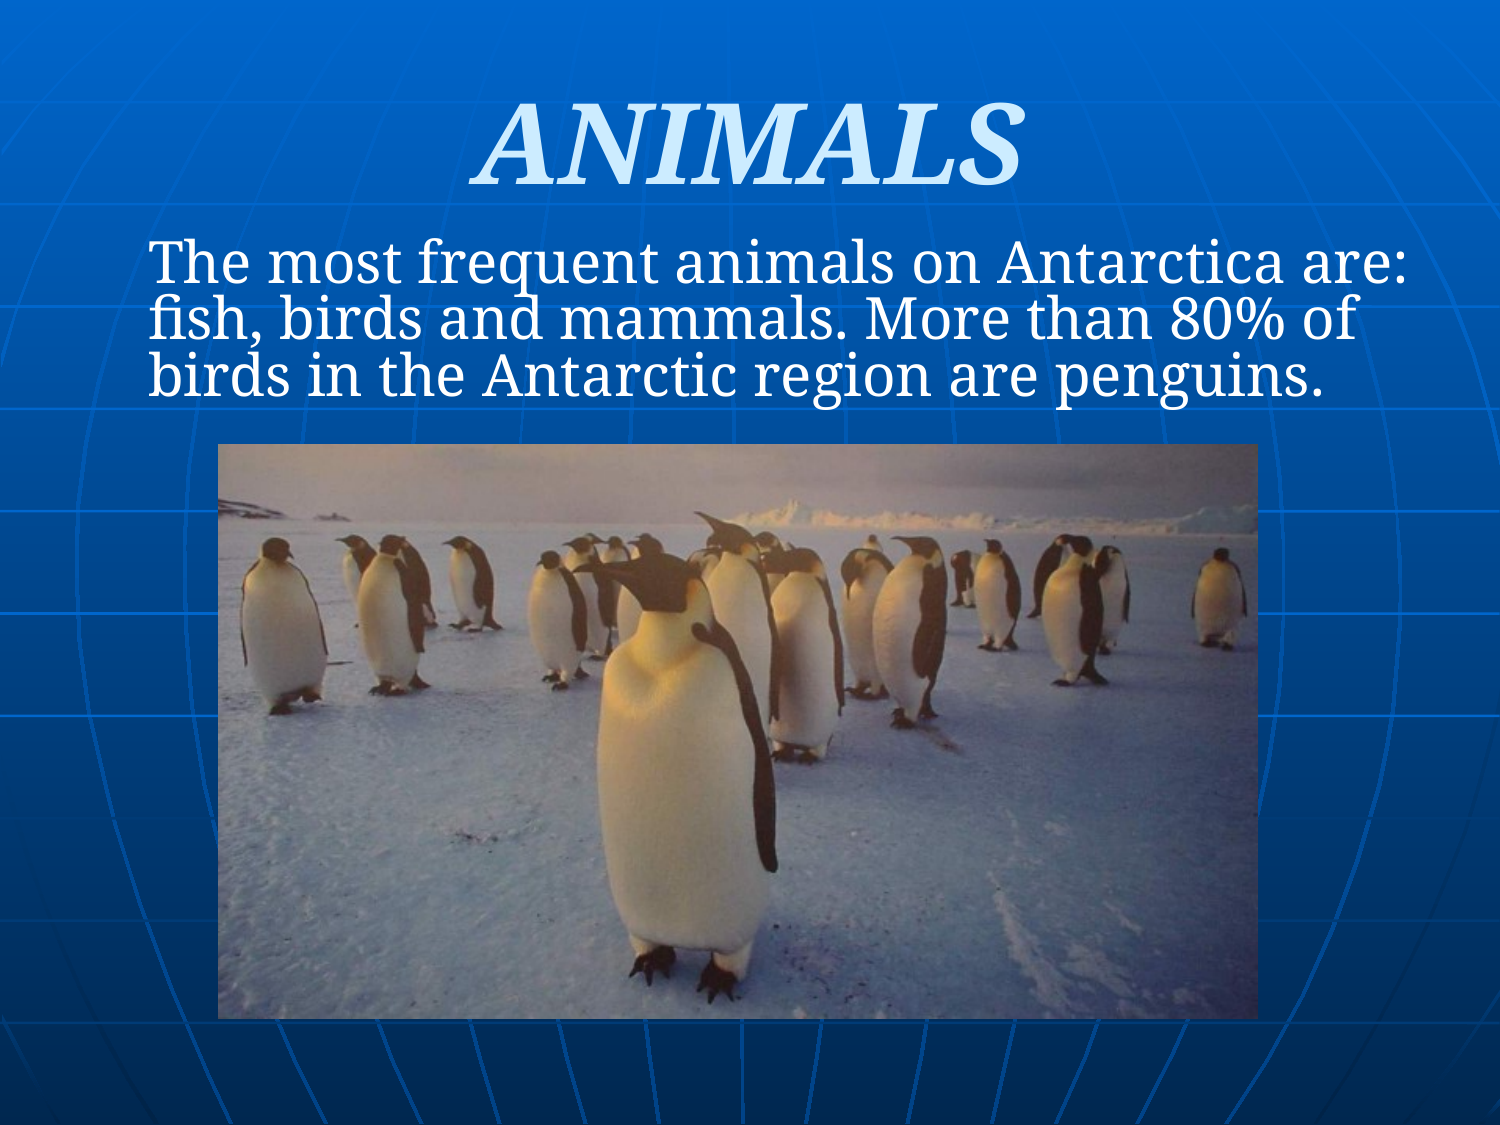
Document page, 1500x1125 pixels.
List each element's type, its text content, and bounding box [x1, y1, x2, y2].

title ANIMALS [75, 45, 1425, 233]
list The most frequent animals on Antarctica are: fish, birds and mammals. More than 80% of birds in the Antarctic region are penguins. [76, 231, 1427, 426]
picture [218, 444, 1258, 1019]
